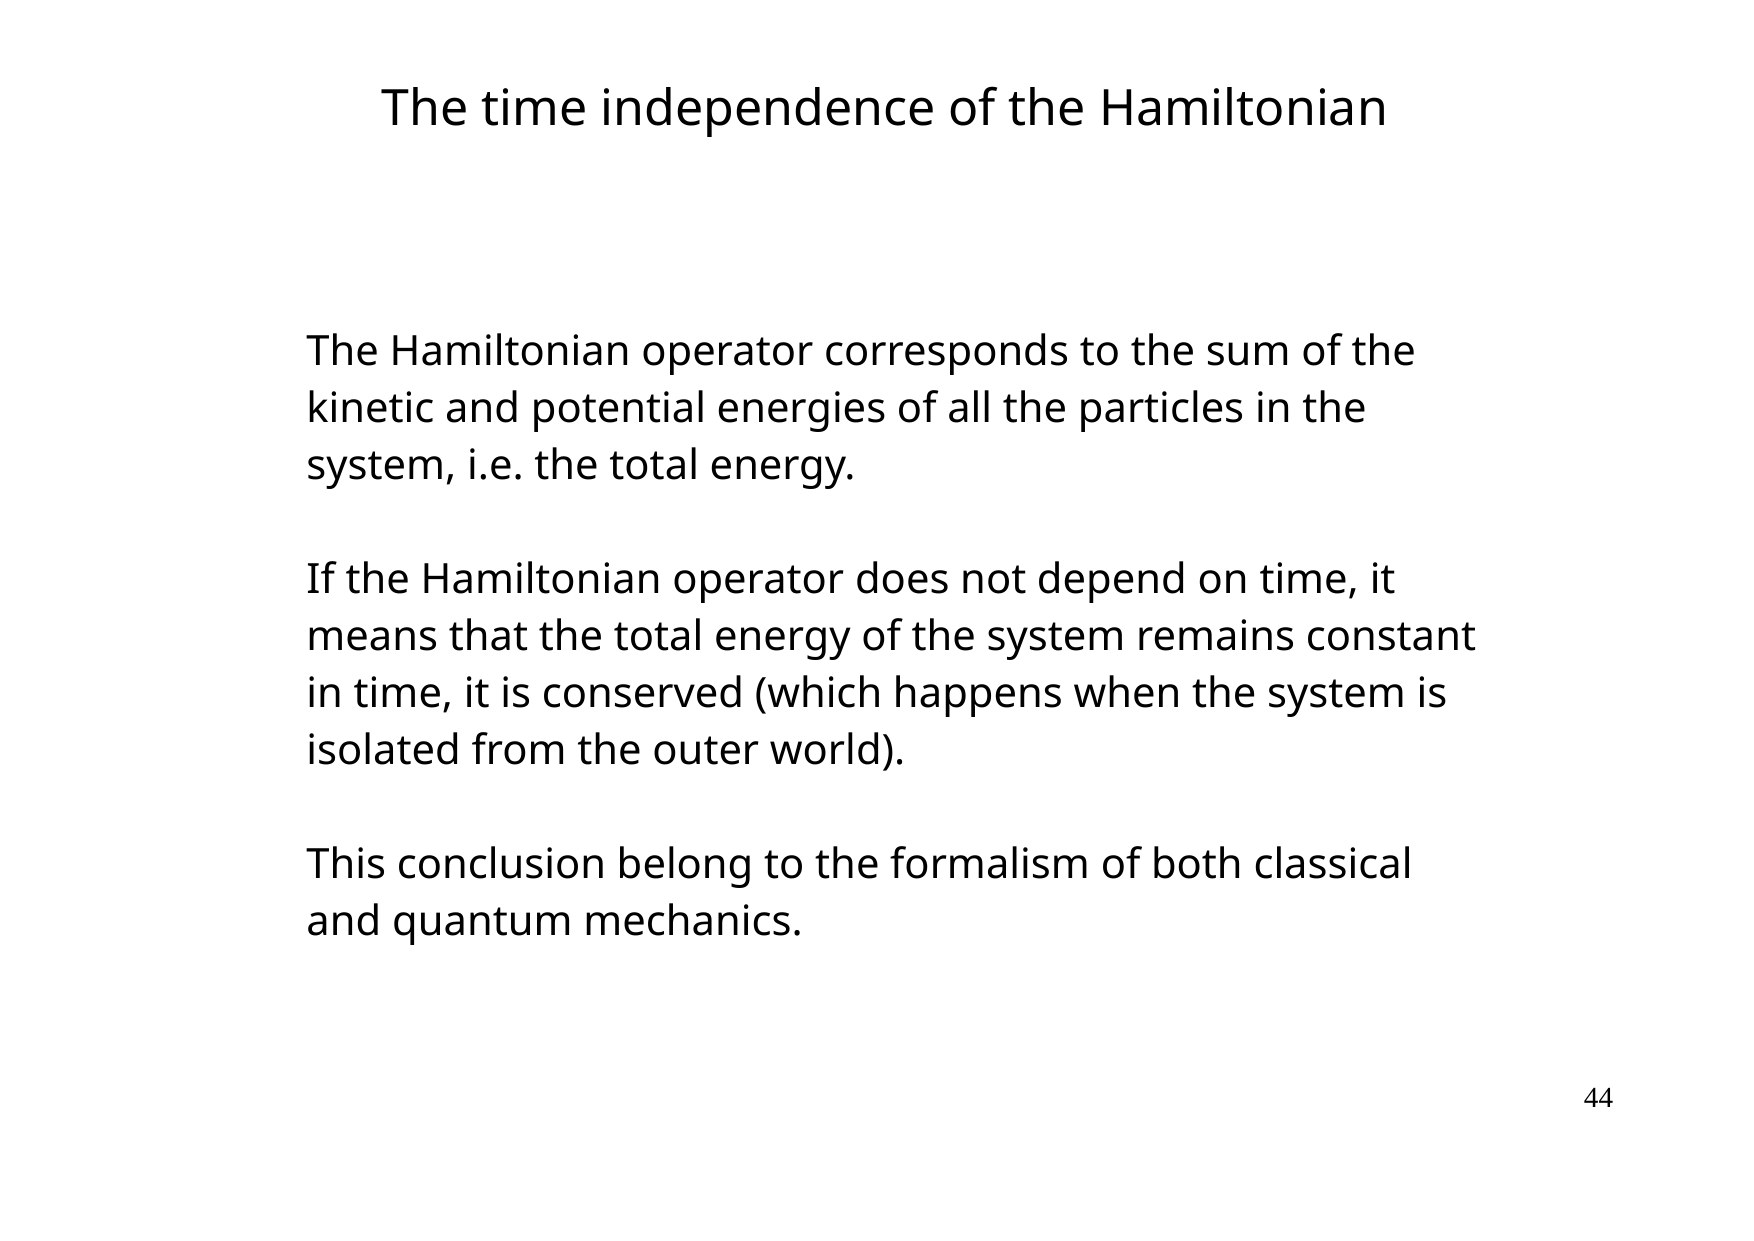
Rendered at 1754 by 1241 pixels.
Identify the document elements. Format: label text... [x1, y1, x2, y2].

text_box The Hamiltonian operator corresponds to the sum of the kinetic and potential energies of all the particles in the system, i.e. the total energy. If the Hamiltonian operator does not depend on time, it means that the total energy of the system remains constant in time, it is conserved (which happens when the system is isolated from the outer world). This conclusion belong to the formalism of both classical and quantum mechanics. [291, 313, 1484, 923]
text_box The time independence of the Hamiltonian [366, 64, 1388, 145]
